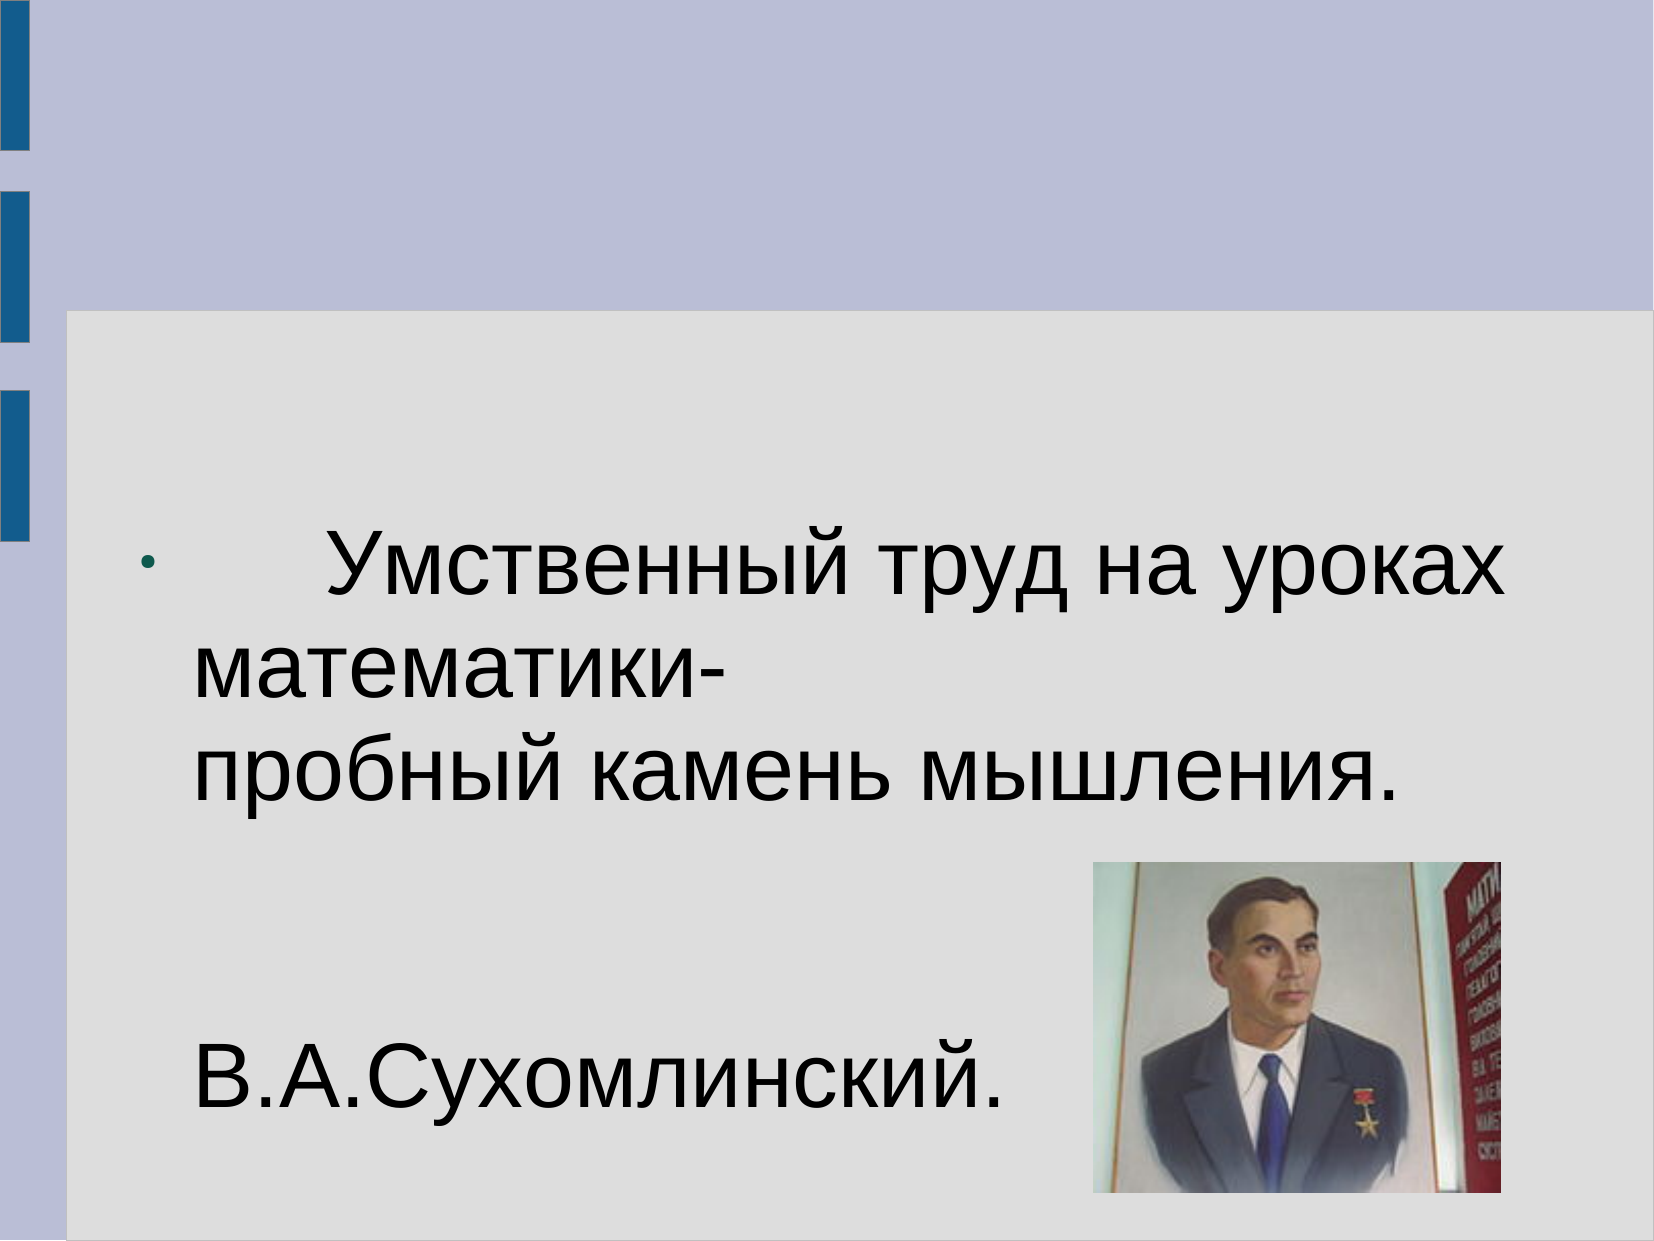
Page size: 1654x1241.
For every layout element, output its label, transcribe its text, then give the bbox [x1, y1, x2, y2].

picture [1093, 862, 1501, 1193]
list Умственный труд на уроках математики- пробный камень мышления. В.А.Сухомлинский. [121, 344, 1534, 1128]
text_box [481, 767, 978, 902]
